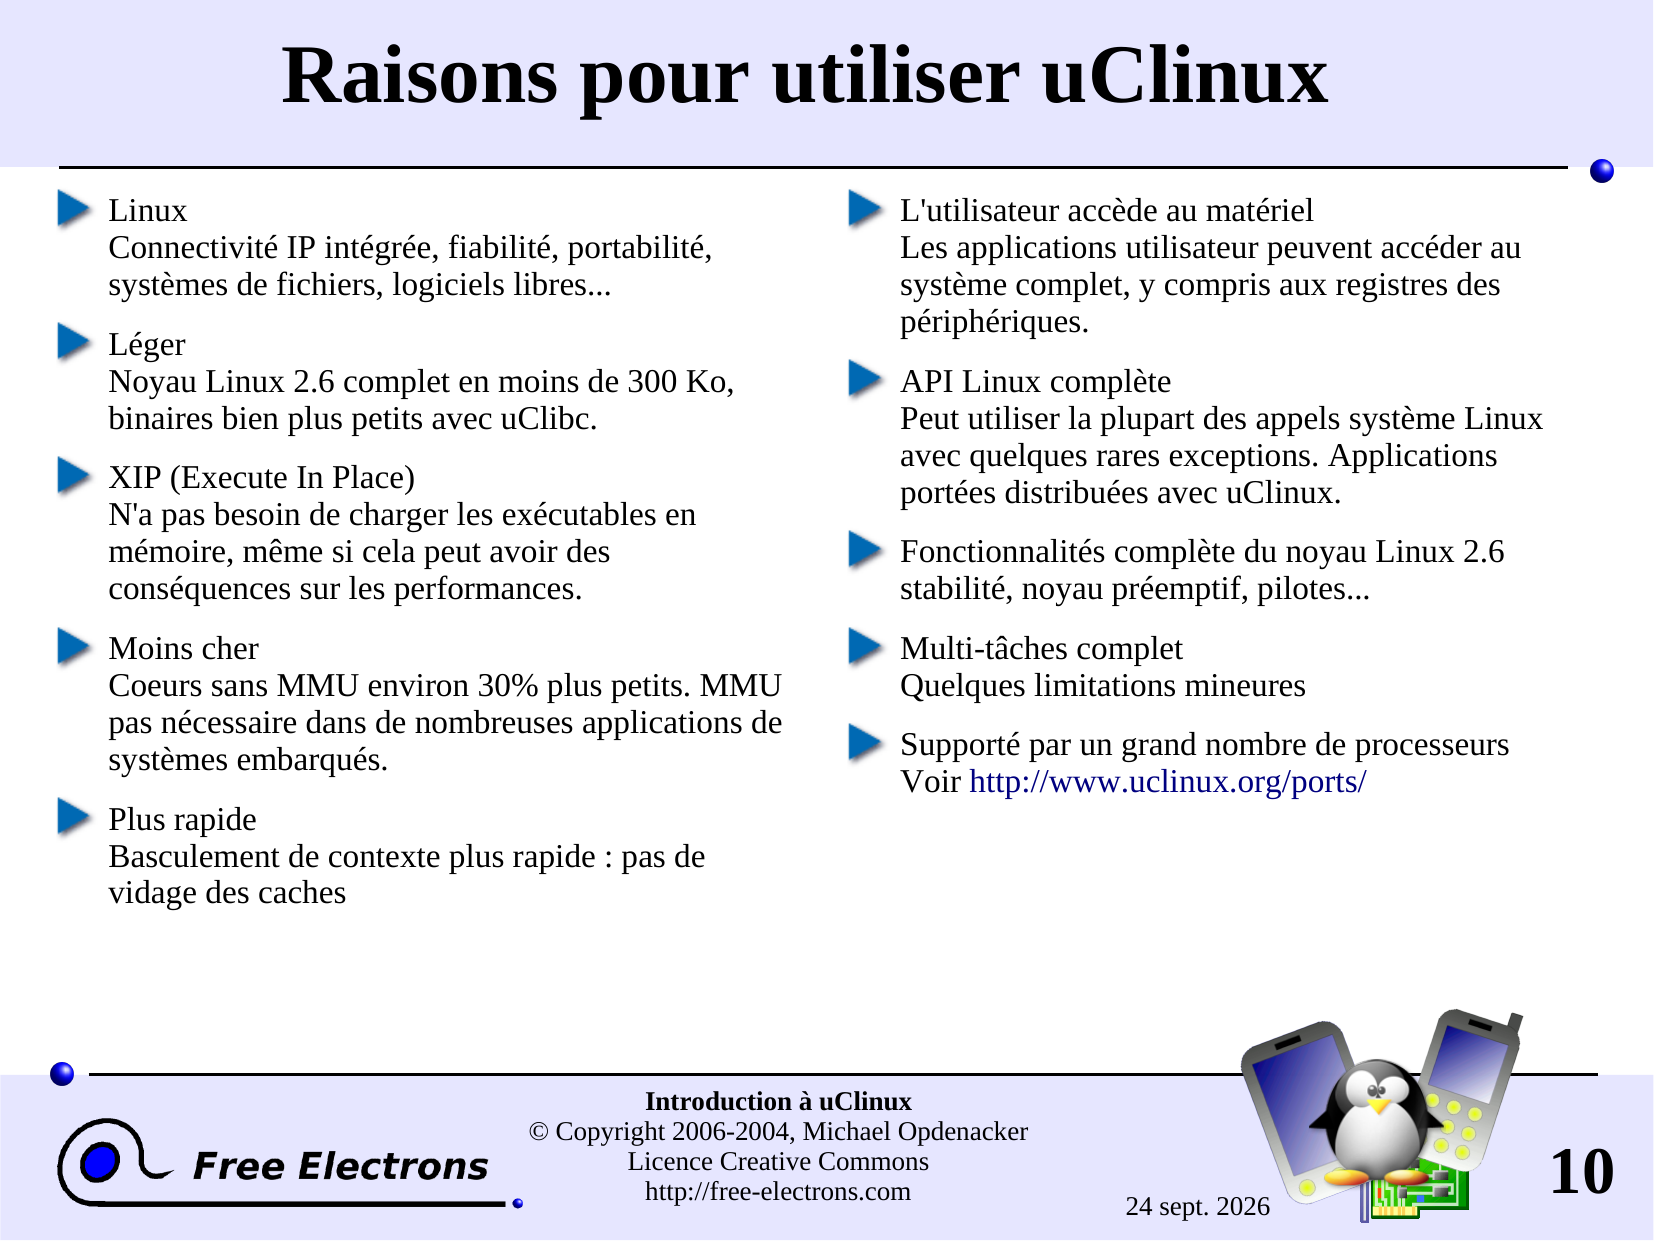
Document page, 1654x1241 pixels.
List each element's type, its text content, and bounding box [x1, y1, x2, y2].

title Raisons pour utiliser uClinux [60, 20, 1551, 130]
picture [1240, 1091, 1513, 1241]
picture [55, 185, 99, 191]
list L'utilisateur accède au matériel Les applications utilisateur peuvent accéder au système complet, y compris aux registres des périphériques. API Linux complète Peut utiliser la plupart des appels système Linux avec quelques rares exceptions. Applications portées distribuées avec uClinux. Fonctionnalités complète du noyau Linux 2.6 stabilité, noyau préemptif, pilotes... Multi-tâches complet Quelques limitations mineures Supporté par un grand nombre de processeurs Voir http://www.uclinux.org/ports/ [829, 191, 1601, 1091]
list Linux Connectivité IP intégrée, fiabilité, portabilité, systèmes de fichiers, logiciels libres... Léger Noyau Linux 2.6 complet en moins de 300 Ko, binaires bien plus petits avec uClibc. XIP (Execute In Place) N'a pas besoin de charger les exécutables en mémoire, même si cela peut avoir des conséquences sur les performances. Moins cher Coeurs sans MMU environ 30% plus petits. MMU pas nécessaire dans de nombreuses applications de systèmes embarqués. Plus rapide Basculement de contexte plus rapide : pas de vidage des caches [37, 191, 803, 1068]
picture [50, 1107, 527, 1216]
picture [846, 185, 891, 191]
